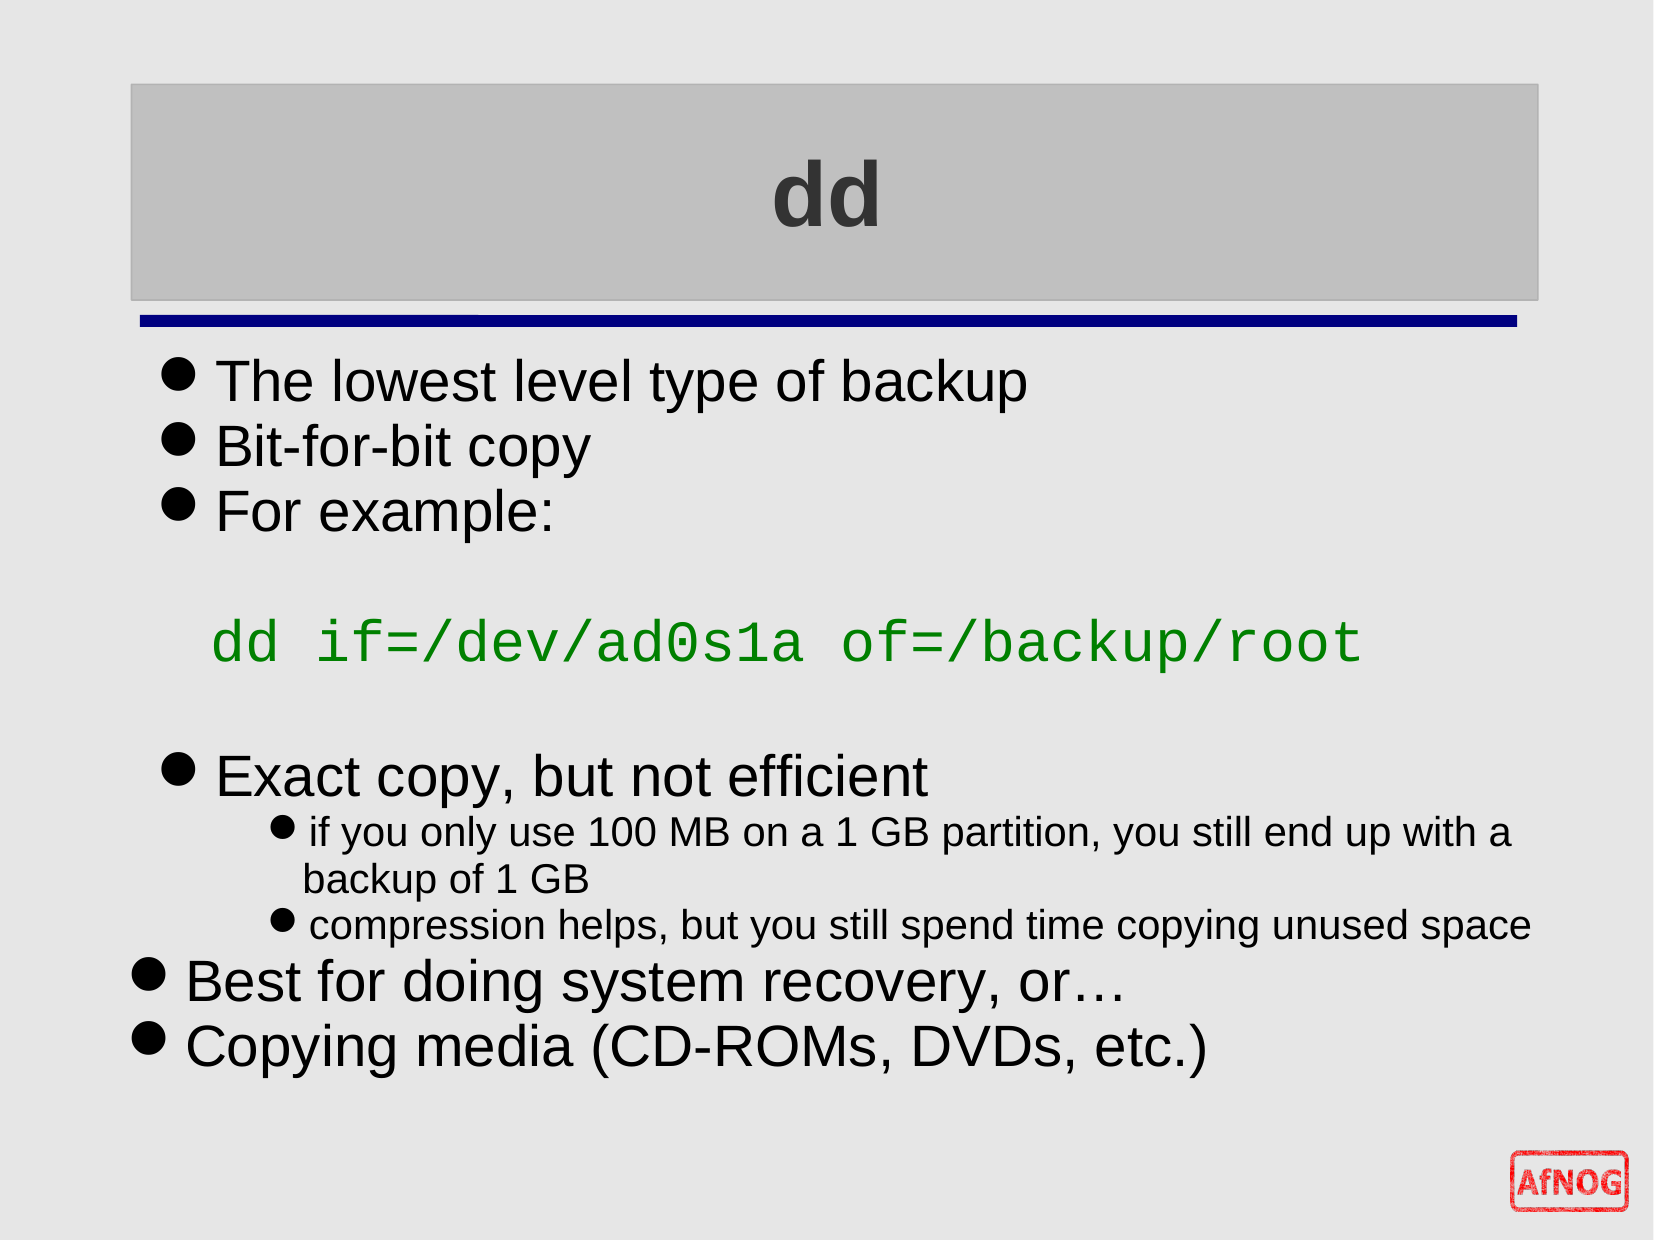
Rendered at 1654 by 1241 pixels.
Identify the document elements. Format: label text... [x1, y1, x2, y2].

picture [1510, 1150, 1629, 1212]
text_box The lowest level type of backup Bit-for-bit copy For example: dd if=/dev/ad0s1a of=/backup/root Exact copy, but not efficient if you only use 100 MB on a 1 GB partition, you still end up with a backup of 1 GB compression helps, but you still spend time copying unused space Best for doing system recovery, or… Copying media (CD-ROMs, DVDs, etc.) [121, 344, 1534, 1130]
text_box dd [121, 91, 1534, 299]
